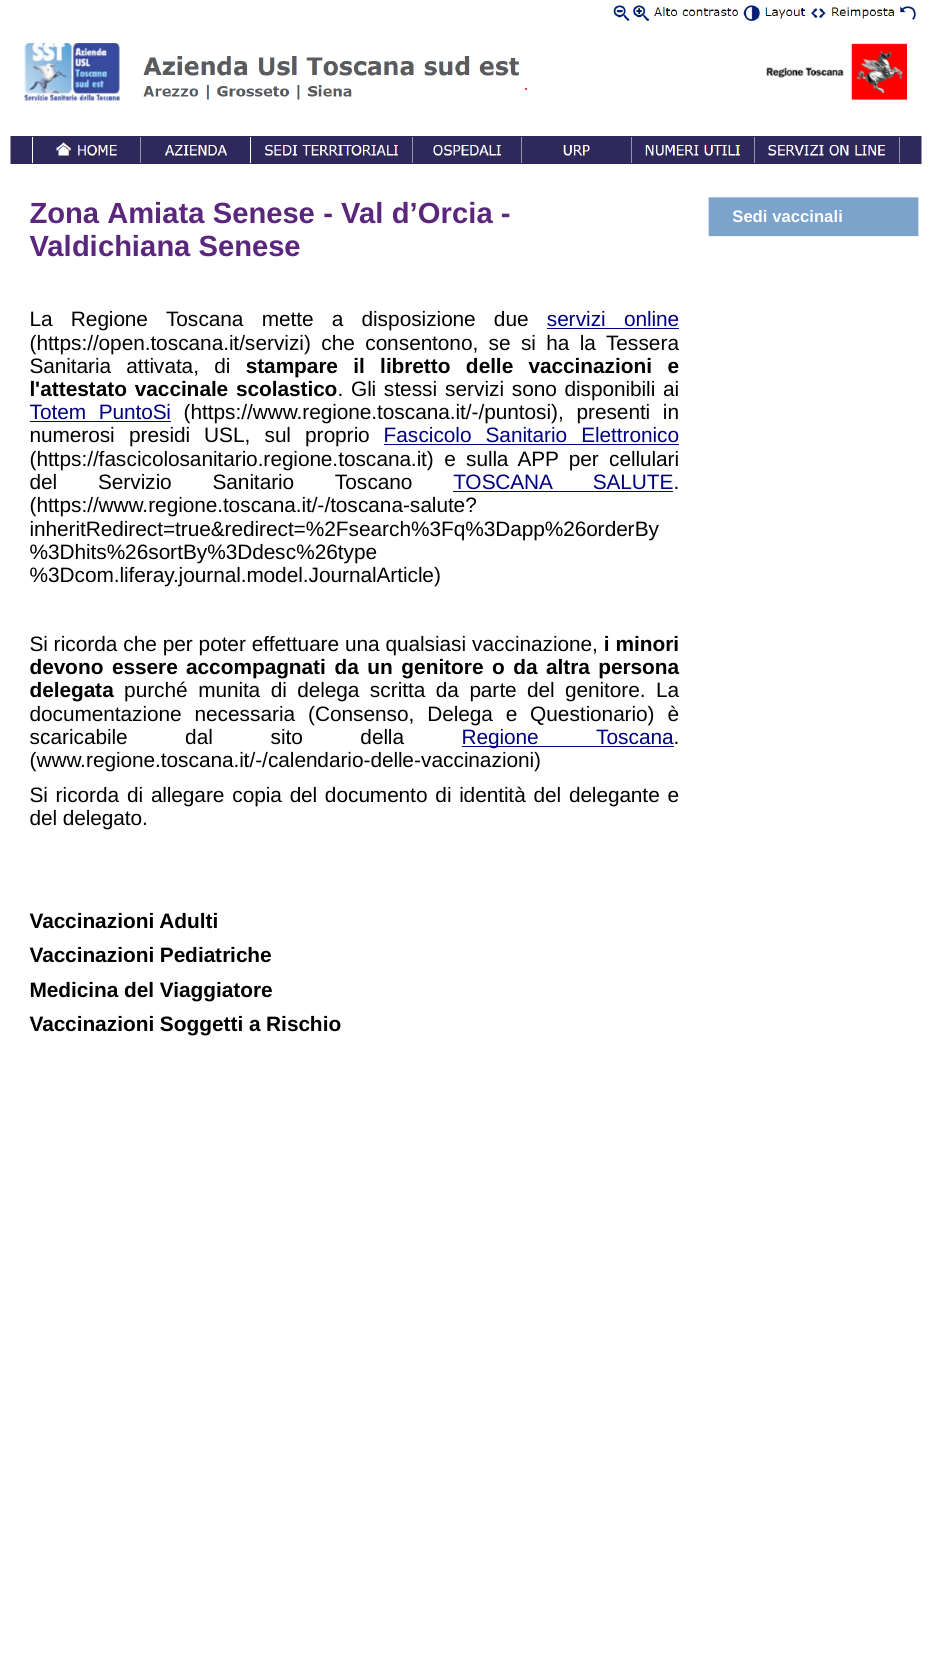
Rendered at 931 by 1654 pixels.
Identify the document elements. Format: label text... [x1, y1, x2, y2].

list Zona Amiata Senese - Val d’Orcia - Valdichiana Senese La Regione Toscana mette a disposizione due servizi online (https://open.toscana.it/servizi) che consentono, se si ha la Tessera Sanitaria attivata, di stampare il libretto delle vaccinazioni e l'attestato vaccinale scolastico. Gli stessi servizi sono disponibili ai Totem PuntoSi (https://www.regione.toscana.it/-/puntosi), presenti in numerosi presidi USL, sul proprio Fascicolo Sanitario Elettronico (https://fascicolosanitario.regione.toscana.it) e sulla APP per cellulari del Servizio Sanitario Toscano TOSCANA SALUTE. (https://www.regione.toscana.it/-/toscana-salute?inheritRedirect=true&redirect=%2Fsearch%3Fq%3Dapp%26orderBy%3Dhits%26sortBy%3Ddesc%26type%3Dcom.liferay.journal.model.JournalArticle) Si ricorda che per poter effettuare una qualsiasi vaccinazione, i minori devono essere accompagnati da un genitore o da altra persona delegata purché munita di delega scritta da parte del genitore. La documentazione necessaria (Consenso, Delega e Questionario) è scaricabile dal sito della Regione Toscana. (www.regione.toscana.it/-/calendario-delle-vaccinazioni) Si ricorda di allegare copia del documento di identità del delegante e del delegato. Vaccinazioni Adulti Vaccinazioni Pediatriche Medicina del Viaggiatore Vaccinazioni Soggetti a Rischio [29, 196, 680, 1436]
picture [0, 0, 931, 172]
list Sedi vaccinali [708, 197, 919, 237]
